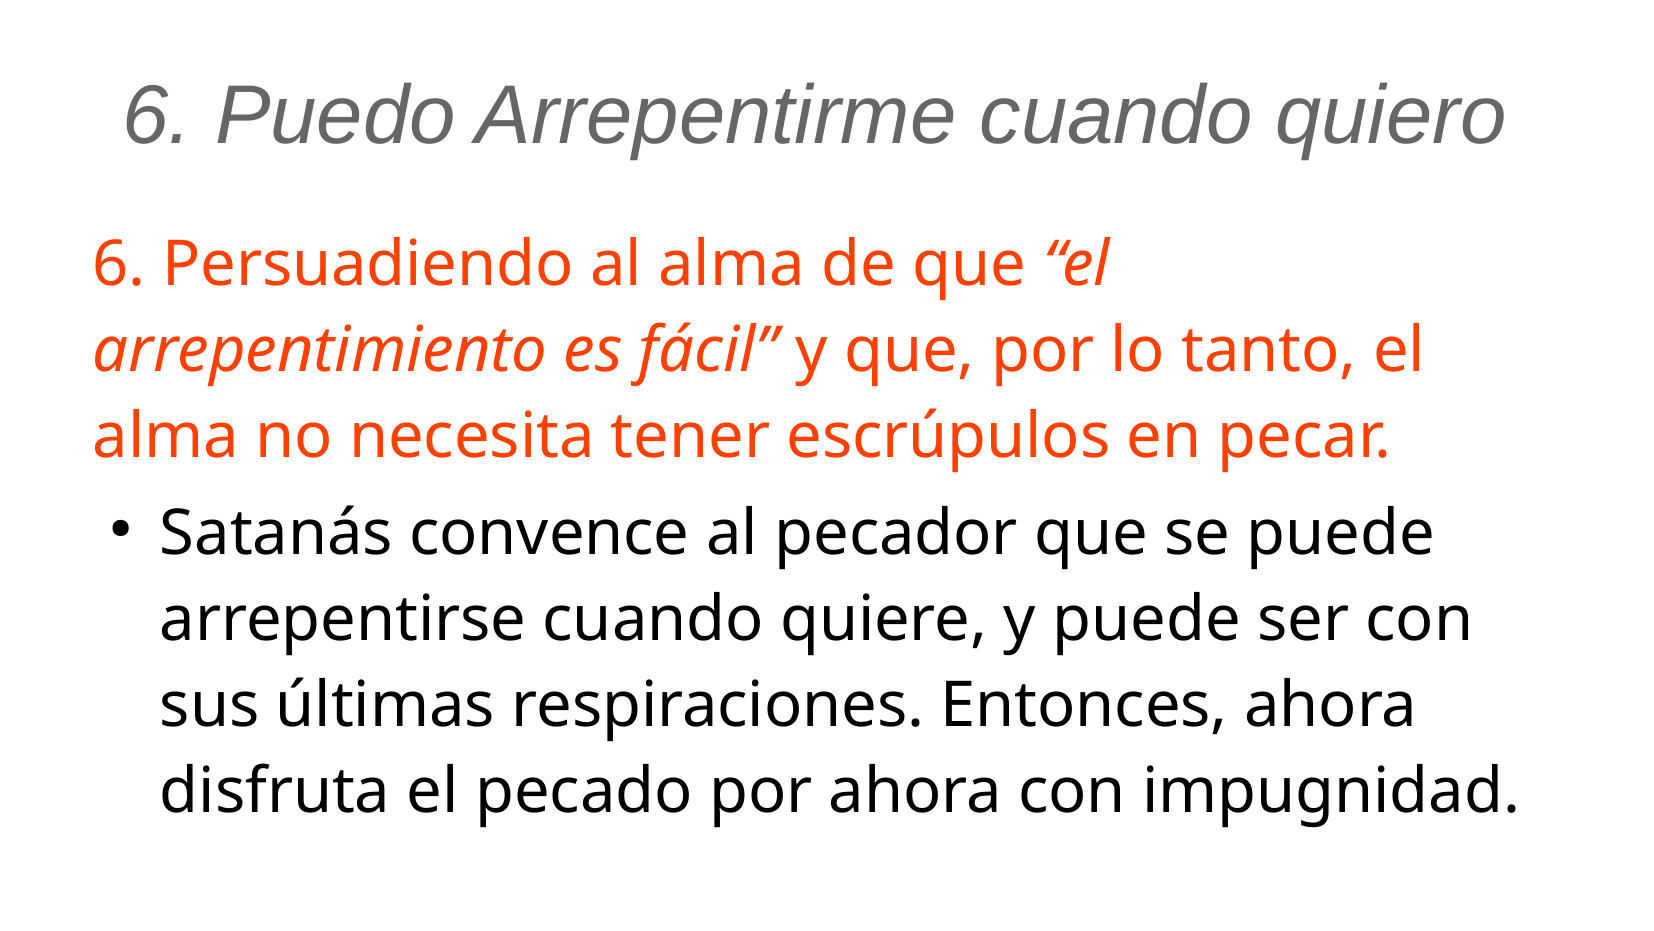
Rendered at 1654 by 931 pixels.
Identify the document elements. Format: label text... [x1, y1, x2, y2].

title 6. Puedo Arrepentirme cuando quiero [82, 37, 1571, 193]
list 6. Persuadiendo al alma de que “el arrepentimiento es fácil” y que, por lo tanto, el alma no necesita tener escrúpulos en pecar. Satanás convence al pecador que se puede arrepentirse cuando quiere, y puede ser con sus últimas respiraciones. Entonces, ahora disfruta el pecado por ahora con impugnidad. [82, 217, 1571, 886]
